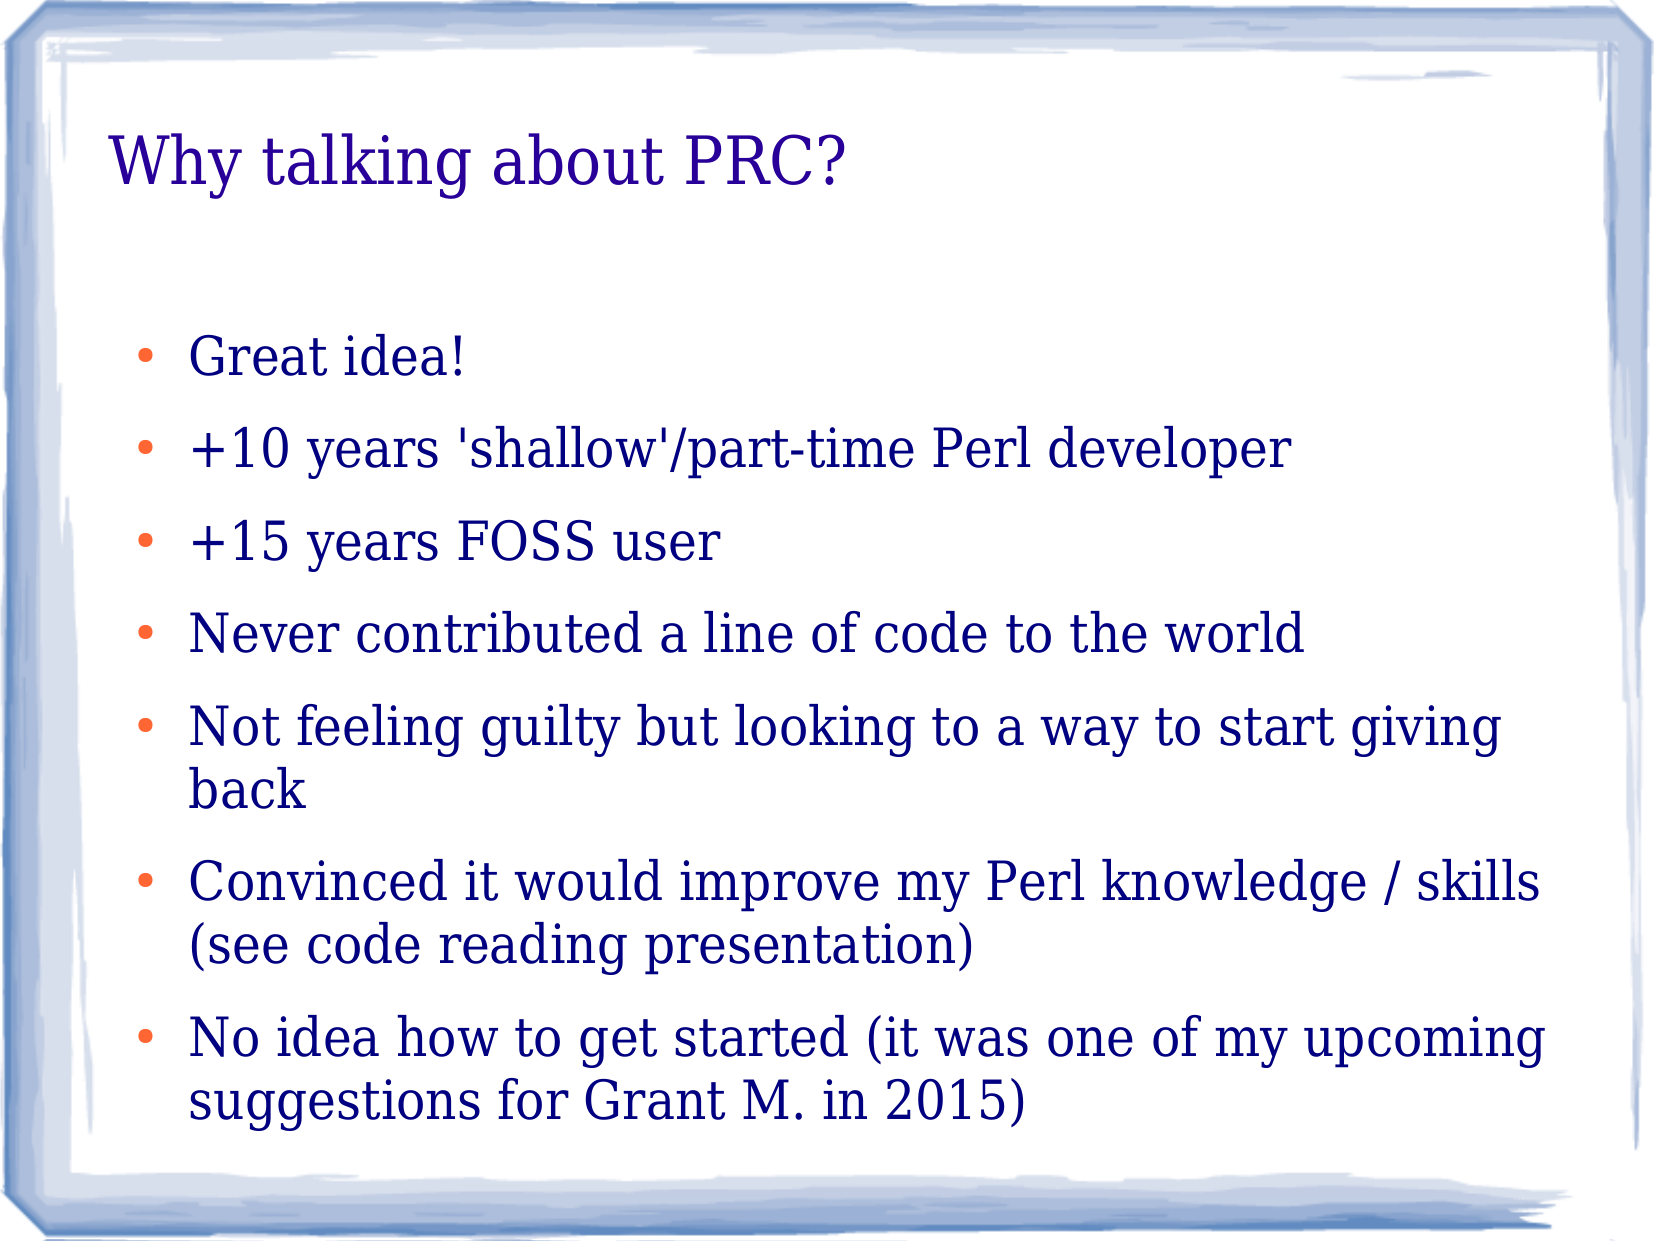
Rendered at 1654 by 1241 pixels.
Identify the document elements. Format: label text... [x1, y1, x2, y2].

list Great idea! +10 years 'shallow'/part-time Perl developer +15 years FOSS user Never contributed a line of code to the world Not feeling guilty but looking to a way to start giving back Convinced it would improve my Perl knowledge / skills (see code reading presentation) No idea how to get started (it was one of my upcoming suggestions for Grant M. in 2015) [118, 324, 1571, 1133]
title Why talking about PRC? [82, 49, 1571, 257]
picture [0, 0, 1654, 1241]
